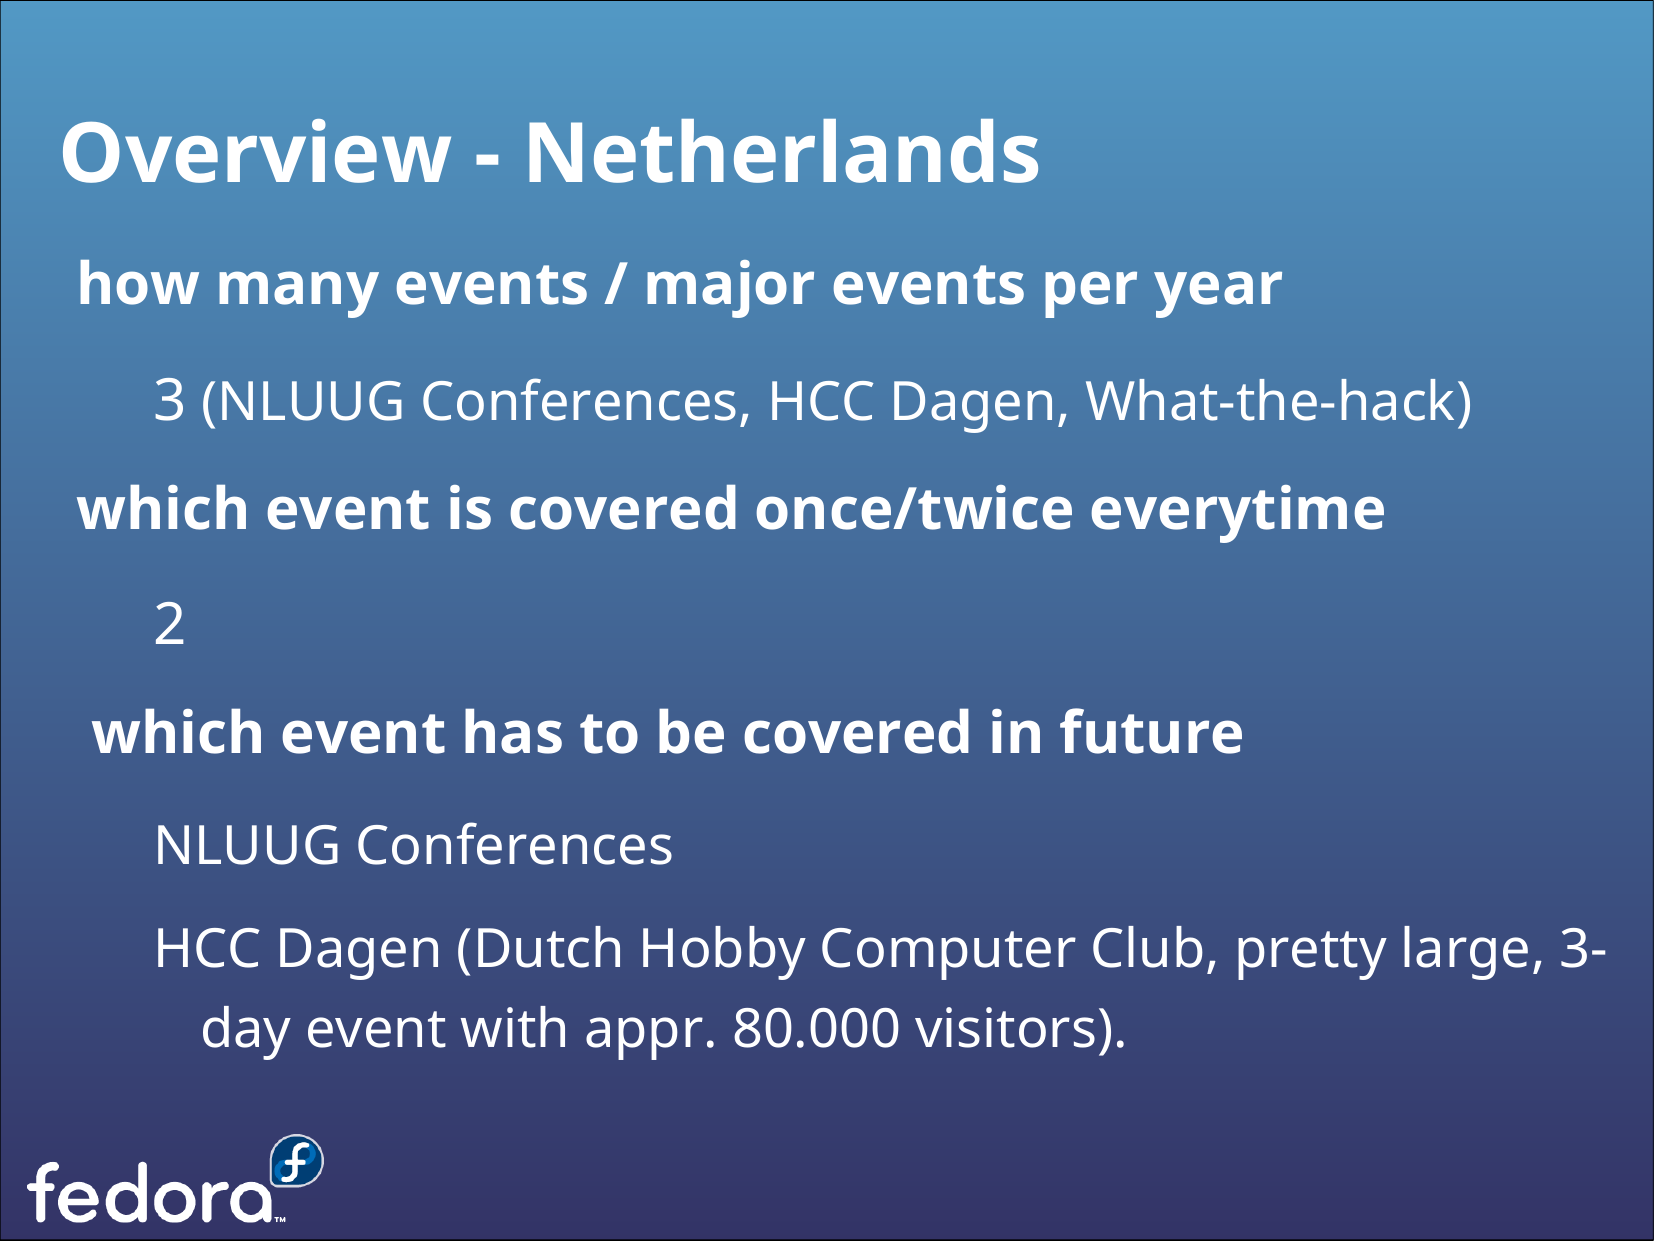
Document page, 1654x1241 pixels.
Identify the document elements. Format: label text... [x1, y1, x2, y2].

list how many events / major events per year 3 (NLUUG Conferences, HCC Dagen, What-the-hack) which event is covered once/twice everytime 2 which event has to be covered in future NLUUG Conferences HCC Dagen (Dutch Hobby Computer Club, pretty large, 3-day event with appr. 80.000 visitors). [59, 236, 1624, 1063]
title Overview - Netherlands [59, 88, 1624, 207]
picture [26, 1133, 325, 1223]
